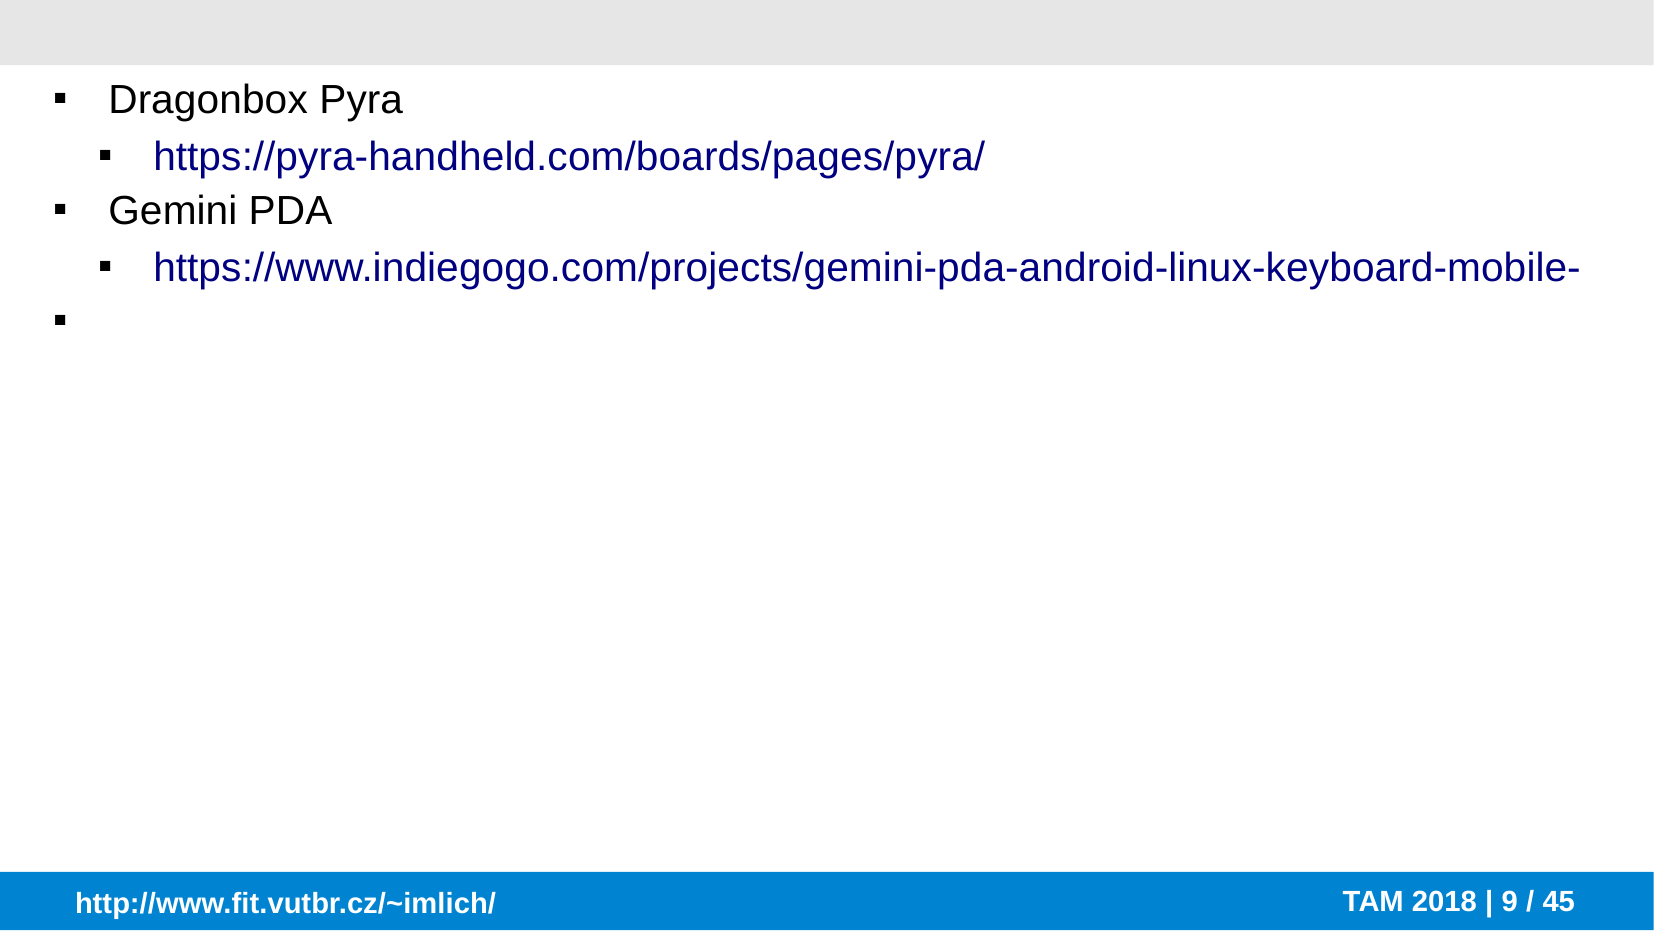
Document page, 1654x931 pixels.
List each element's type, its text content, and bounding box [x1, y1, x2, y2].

list Dragonbox Pyra https://pyra-handheld.com/boards/pages/pyra/ Gemini PDA https://www.indiegogo.com/projects/gemini-pda-android-linux-keyboard-mobile- [37, 76, 1613, 863]
